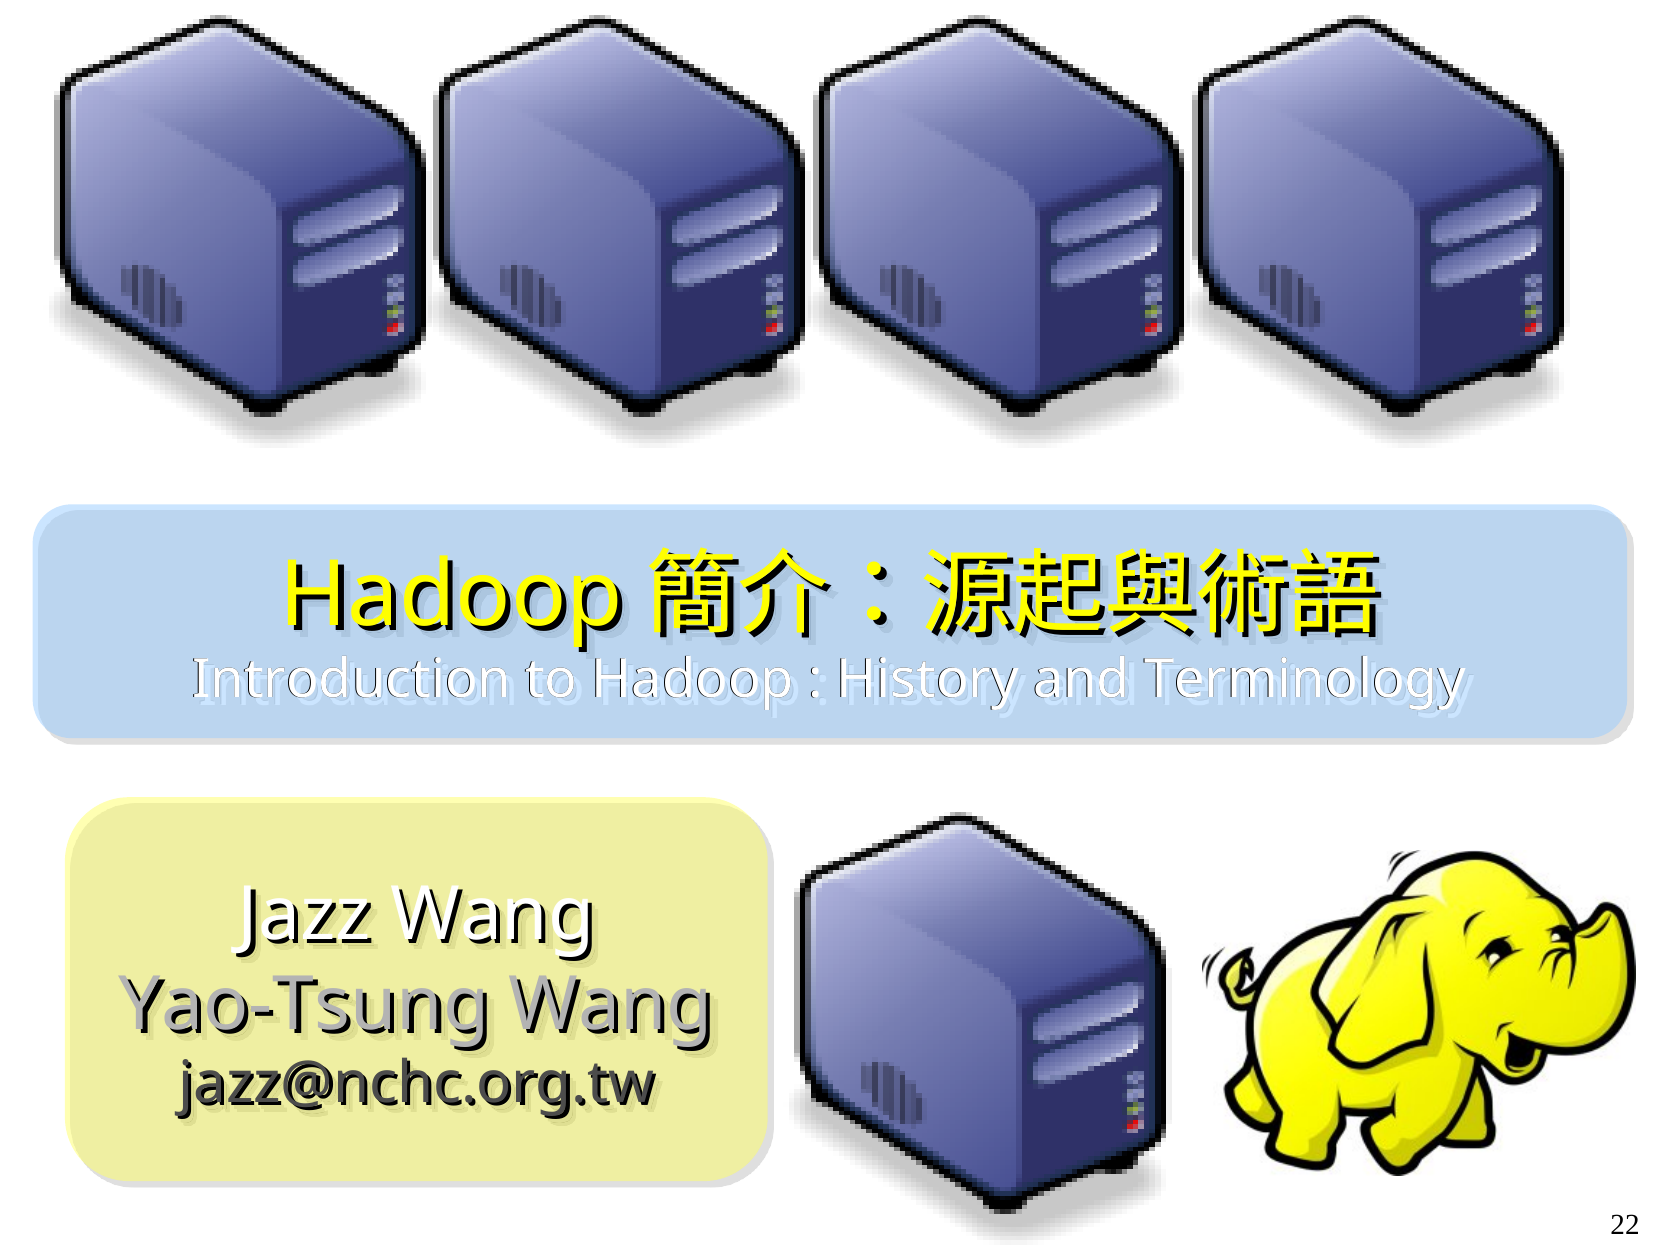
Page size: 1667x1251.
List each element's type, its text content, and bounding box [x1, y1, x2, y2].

text_box Hadoop簡介：源起與術語 Introduction to Hadoop : History and Terminology [32, 504, 1628, 739]
picture [767, 799, 1636, 1249]
picture [27, 2, 1609, 502]
text_box Jazz Wang Yao-Tsung Wang jazz@nchc.org.tw [64, 797, 767, 1182]
